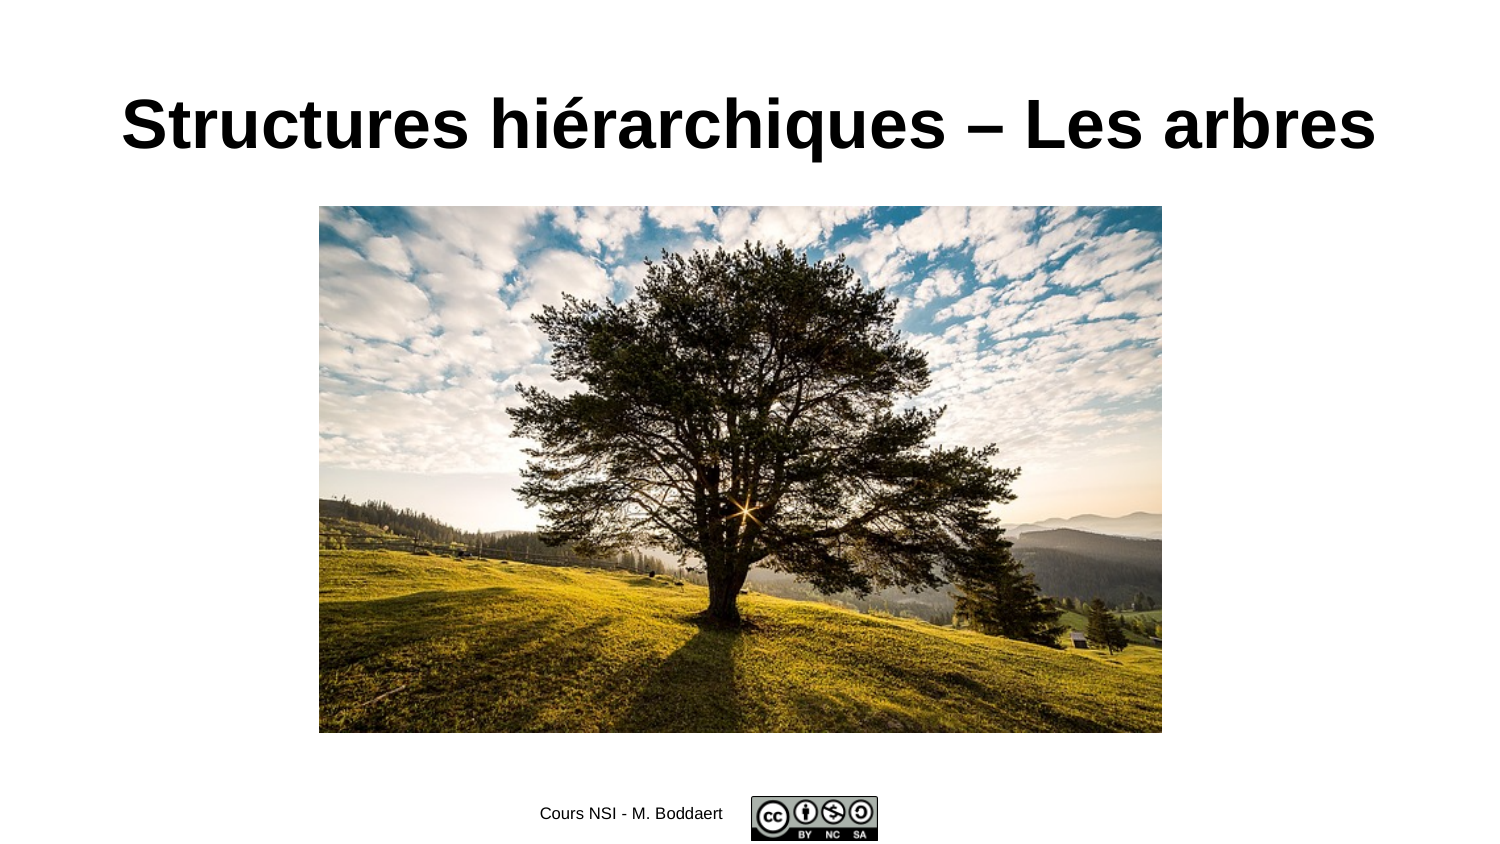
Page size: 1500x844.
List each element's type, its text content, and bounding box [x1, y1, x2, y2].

title Structures hiérarchiques – Les arbres [51, 63, 1449, 178]
picture [751, 796, 878, 841]
picture [319, 206, 1162, 733]
